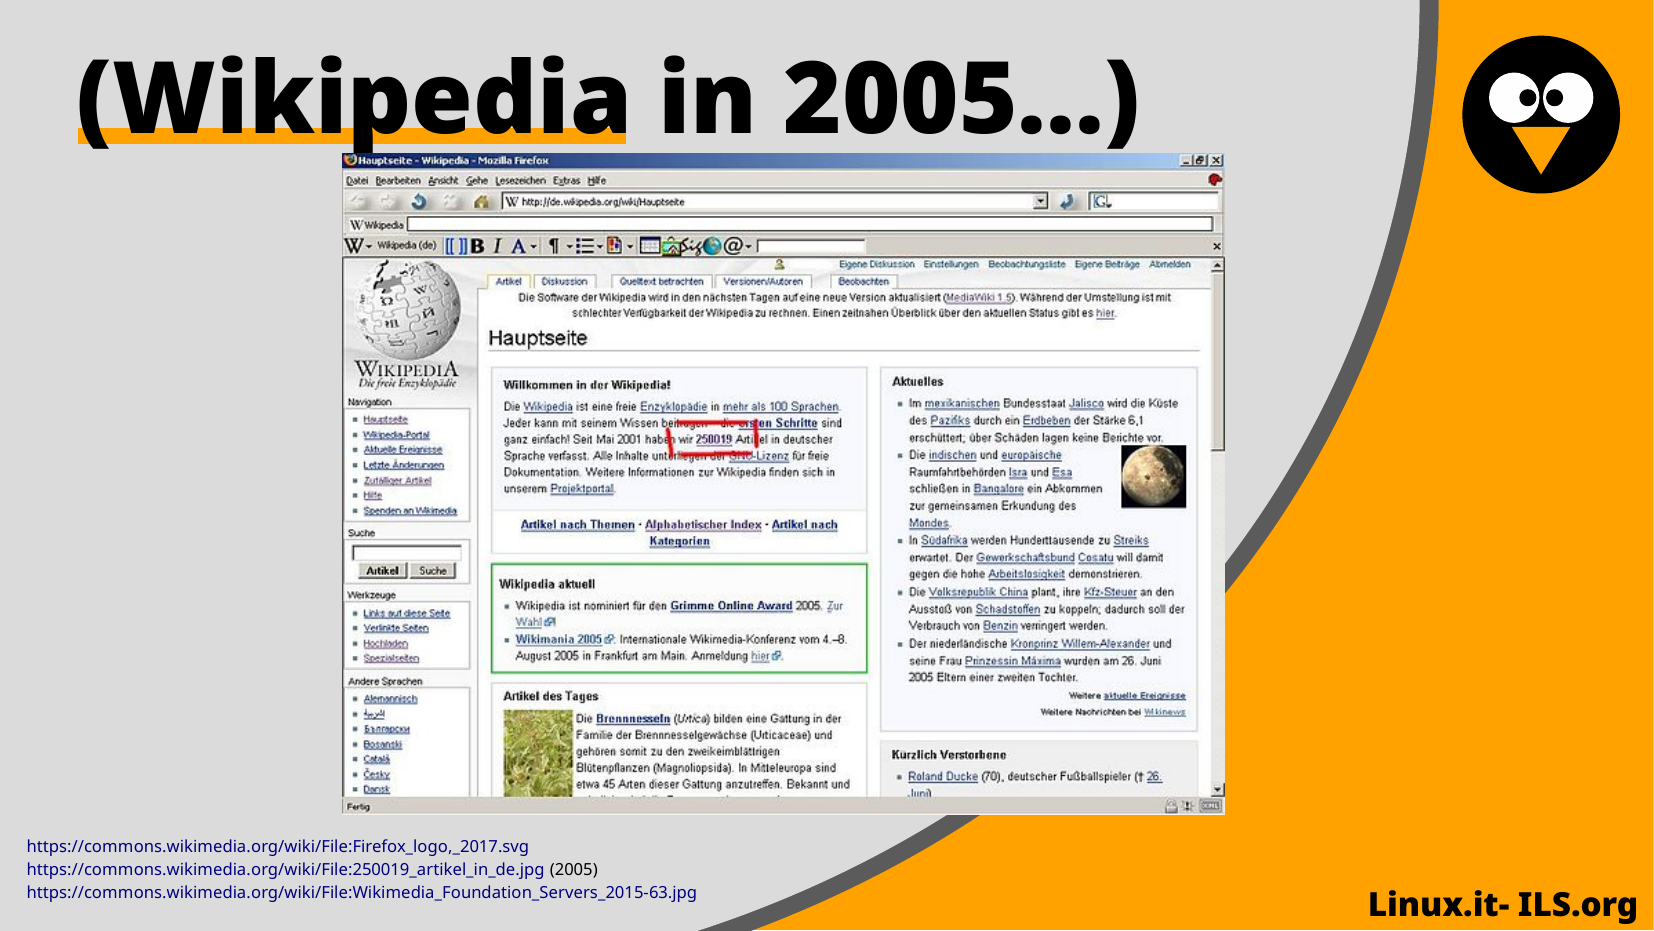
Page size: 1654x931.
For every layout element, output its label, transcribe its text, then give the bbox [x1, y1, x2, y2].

picture [342, 153, 1225, 815]
text_box Linux.it- ILS.org [1346, 874, 1654, 927]
title (Wikipedia in 2005...) [76, 0, 1430, 209]
text_box https://commons.wikimedia.org/wiki/File:Firefox_logo,_2017.svg https://commons.wikimedia.org/wiki/File:250019_artikel_in_de.jpg (2005) https://commons.wikimedia.org/wiki/File:Wikimedia_Foundation_Servers_2015-63.jpg [11, 826, 1524, 905]
